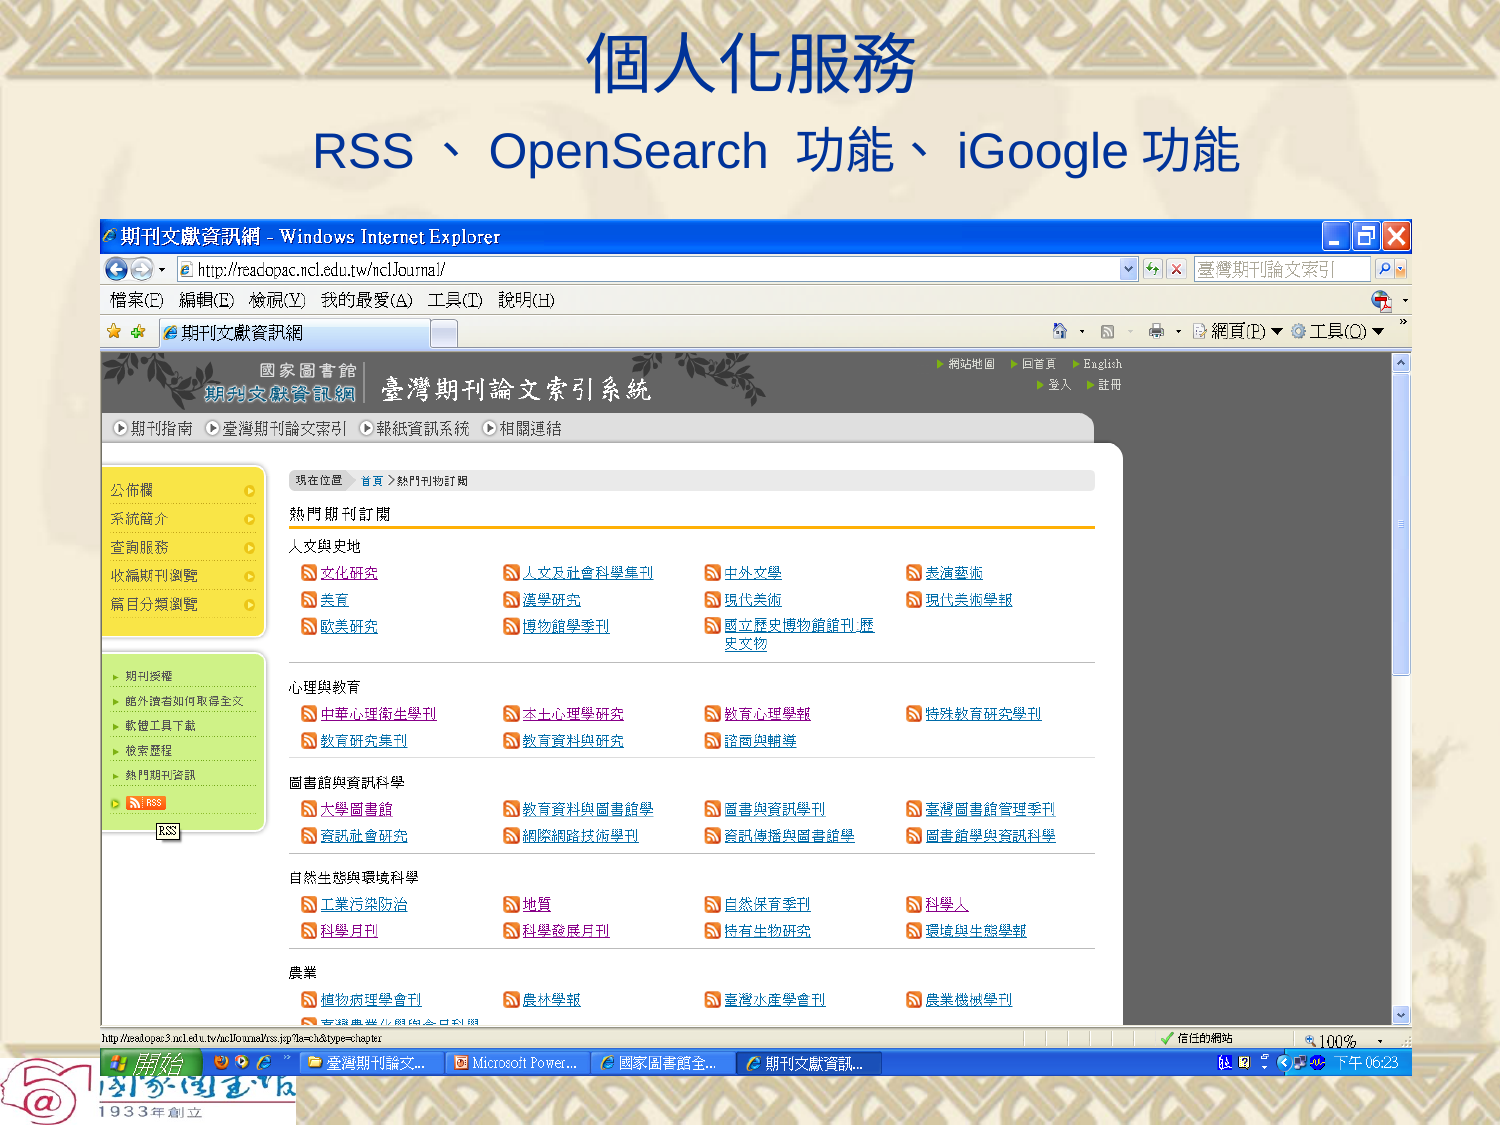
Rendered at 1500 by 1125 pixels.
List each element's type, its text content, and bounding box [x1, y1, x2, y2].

title 個人化服務 RSS、OpenSearch 功能、iGoogle功能 [53, 42, 1451, 162]
picture [0, 0, 1500, 1125]
